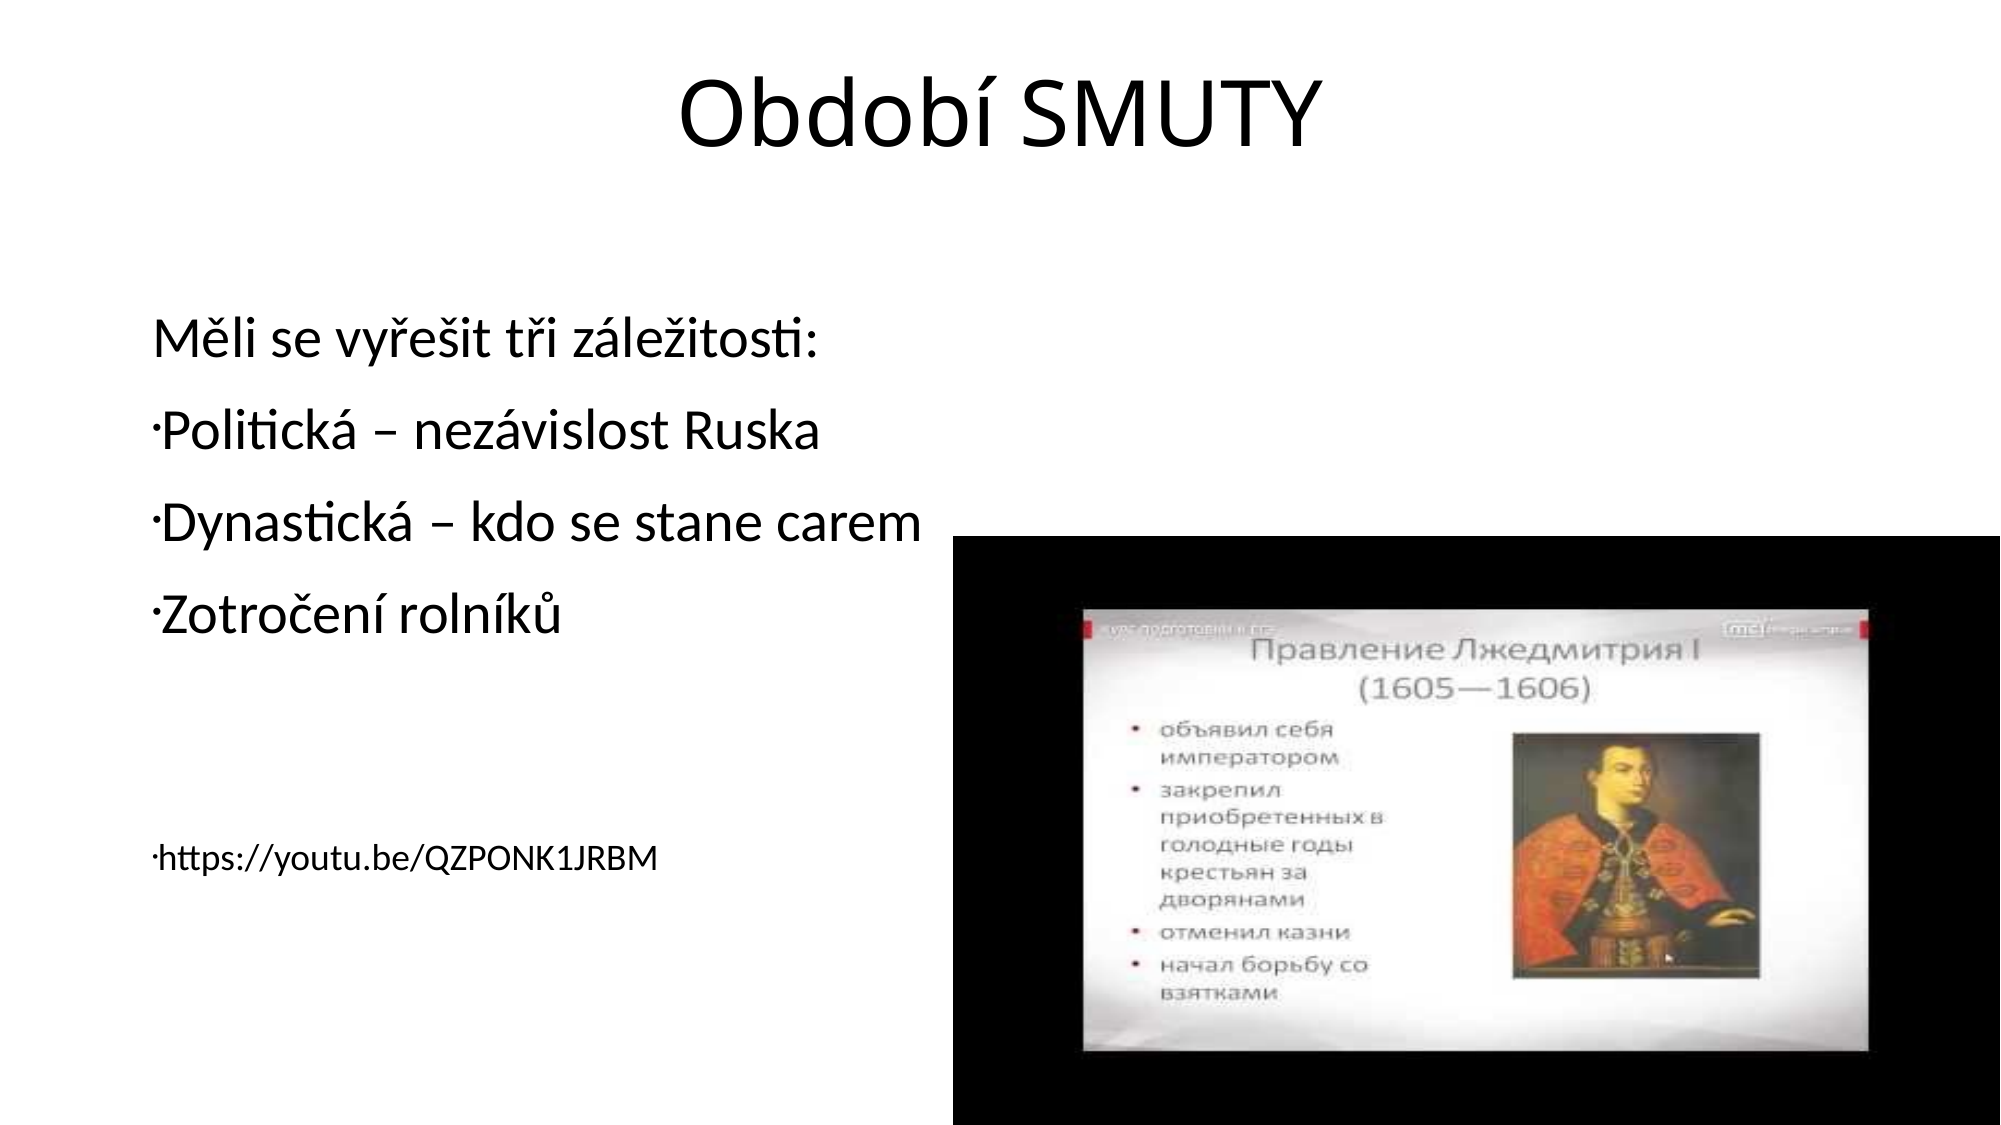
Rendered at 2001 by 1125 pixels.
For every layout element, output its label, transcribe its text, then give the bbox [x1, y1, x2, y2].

list Měli se vyřešit tři záležitosti: Politická – nezávislost Ruska Dynastická – kdo se stane carem Zotročení rolníků https://youtu.be/QZPONK1JRBM [137, 299, 1863, 1014]
picture [953, 536, 2000, 1125]
title Období SMUTY [137, 59, 1863, 278]
